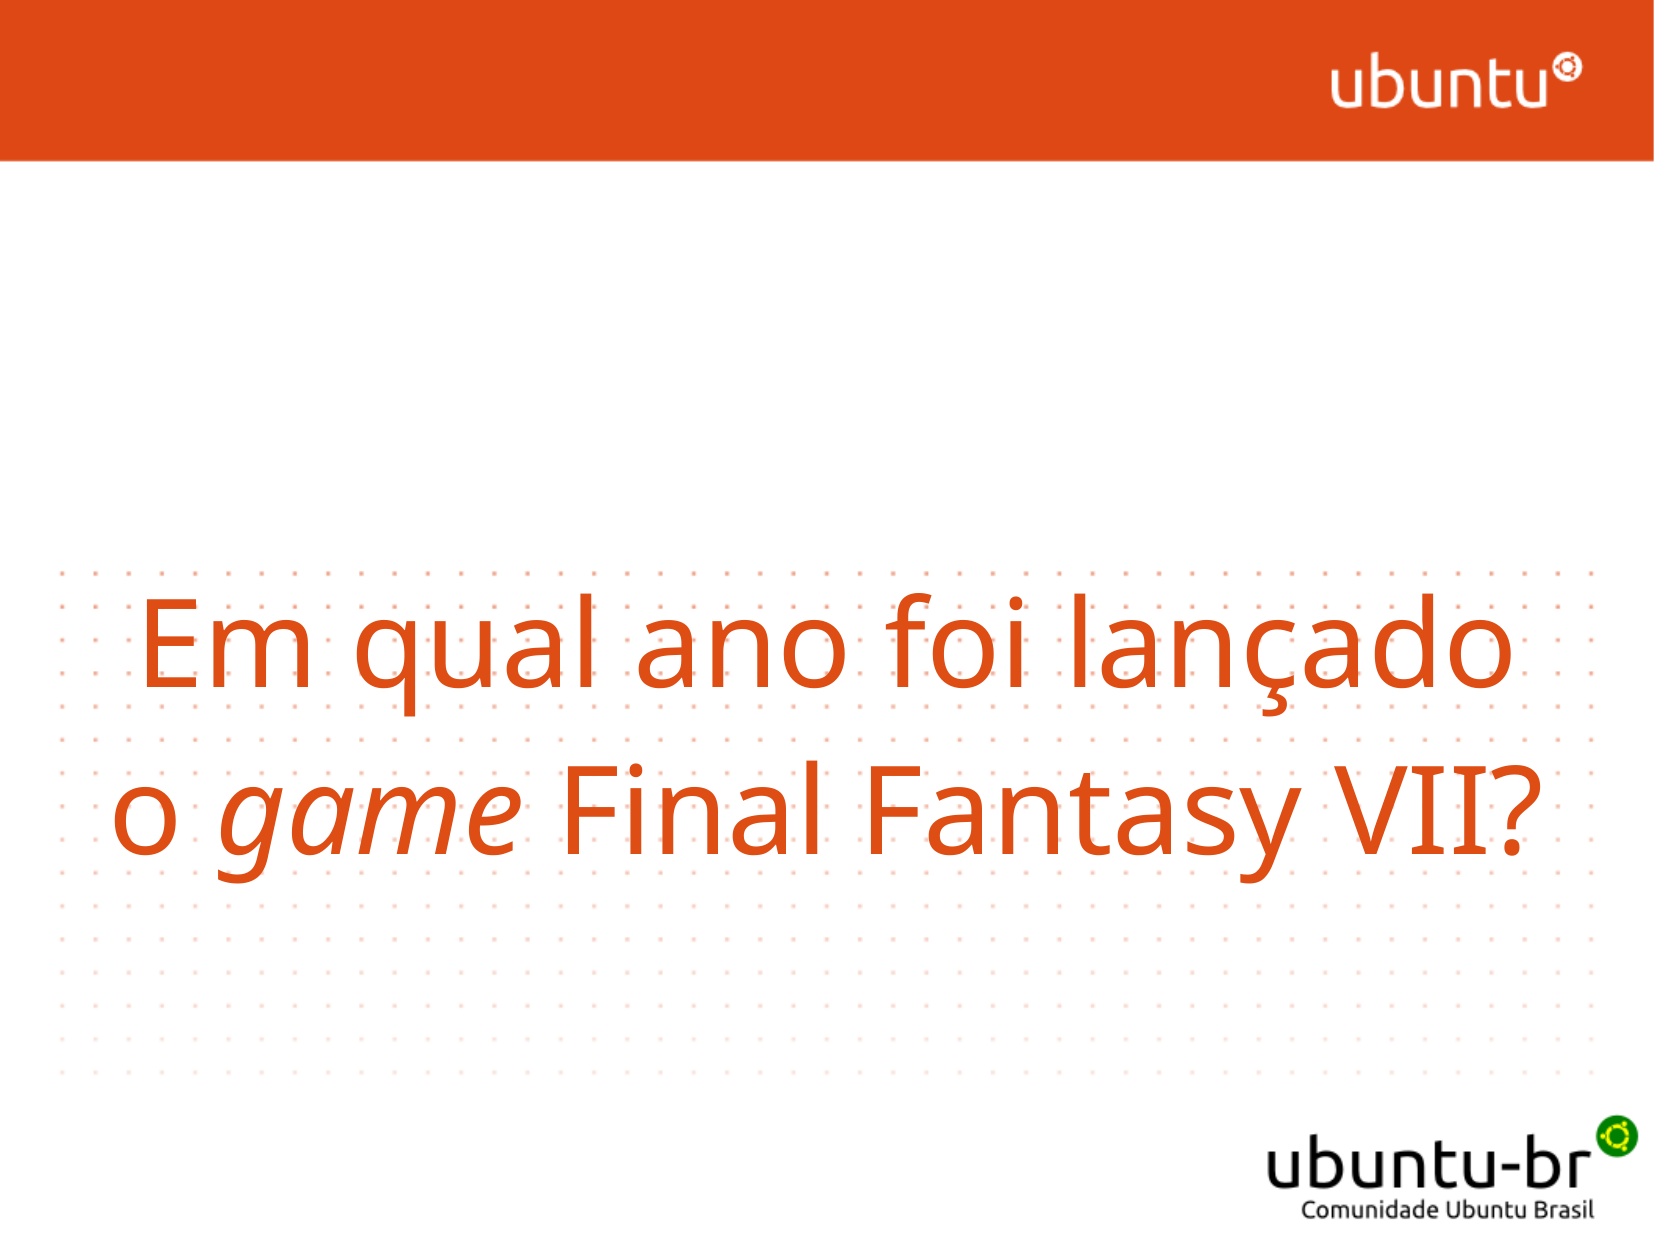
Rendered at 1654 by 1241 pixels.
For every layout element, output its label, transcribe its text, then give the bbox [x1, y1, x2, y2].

picture [0, 0, 1654, 1241]
list Em qual ano foi lançado o game Final Fantasy VII? [99, 555, 1555, 1004]
